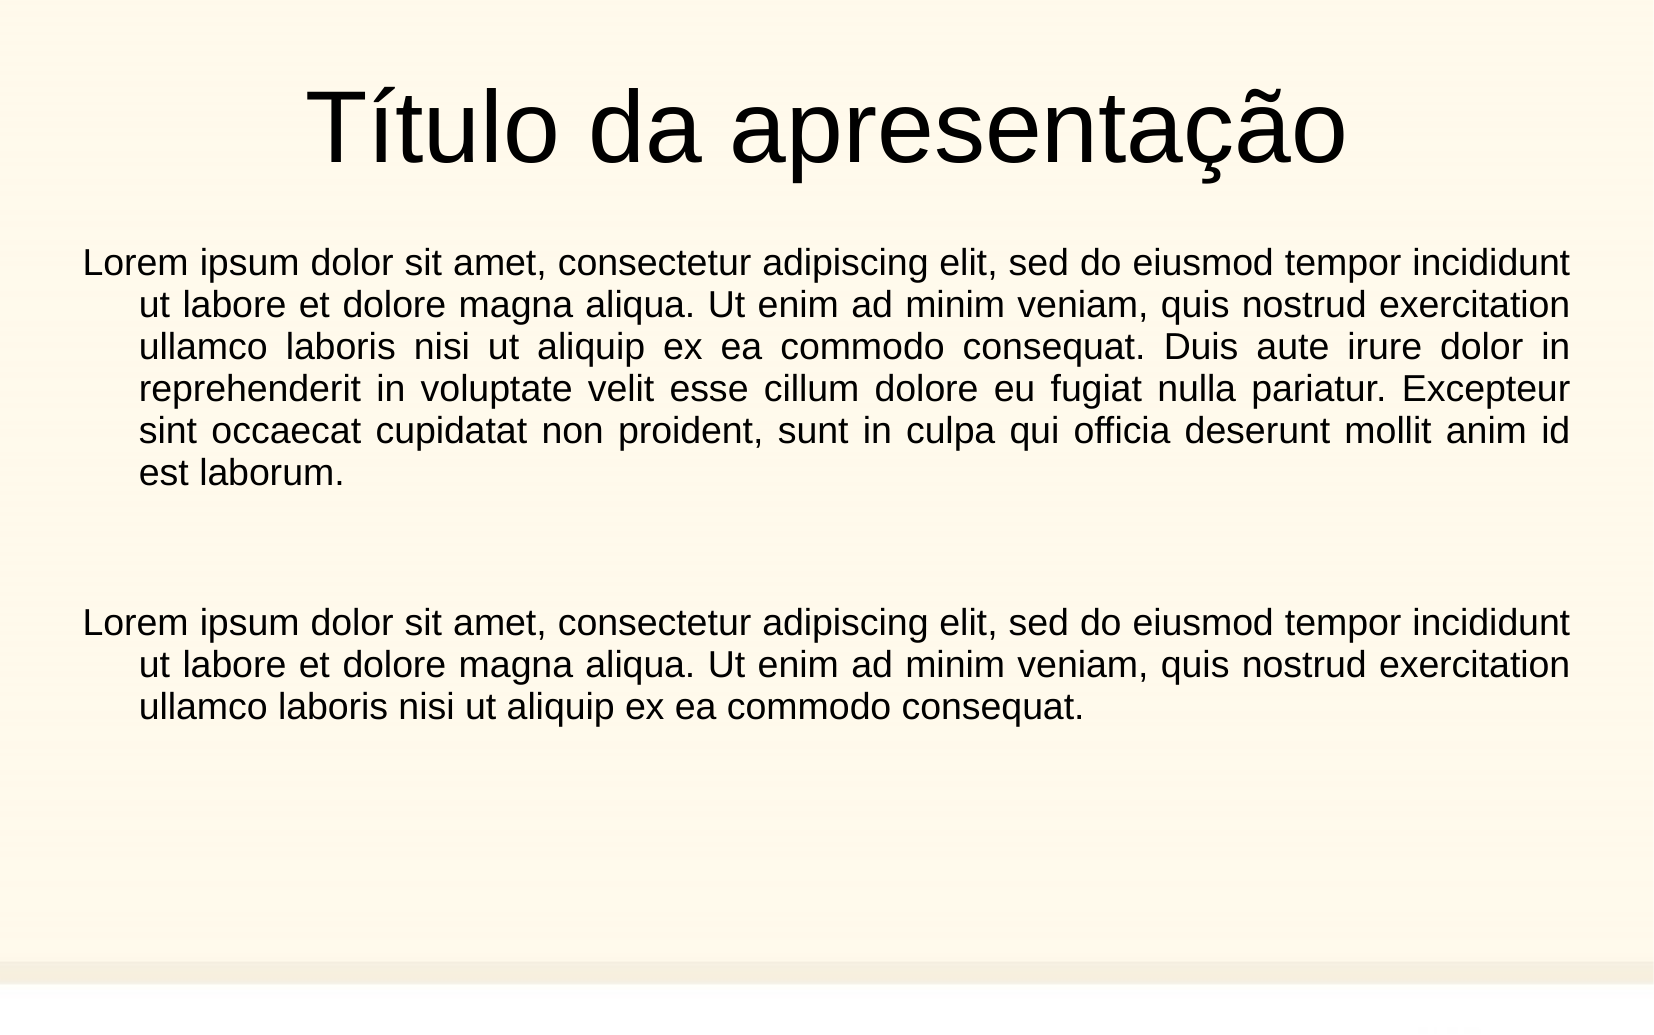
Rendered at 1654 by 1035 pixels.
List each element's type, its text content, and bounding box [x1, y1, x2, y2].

list Lorem ipsum dolor sit amet, consectetur adipiscing elit, sed do eiusmod tempor incididunt ut labore et dolore magna aliqua. Ut enim ad minim veniam, quis nostrud exercitation ullamco laboris nisi ut aliquip ex ea commodo consequat. Duis aute irure dolor in reprehenderit in voluptate velit esse cillum dolore eu fugiat nulla pariatur. Excepteur sint occaecat cupidatat non proident, sunt in culpa qui officia deserunt mollit anim id est laborum. Lorem ipsum dolor sit amet, consectetur adipiscing elit, sed do eiusmod tempor incididunt ut labore et dolore magna aliqua. Ut enim ad minim veniam, quis nostrud exercitation ullamco laboris nisi ut aliquip ex ea commodo consequat. [82, 241, 1571, 842]
title Título da apresentação [82, 41, 1571, 214]
picture [0, 0, 1654, 1034]
